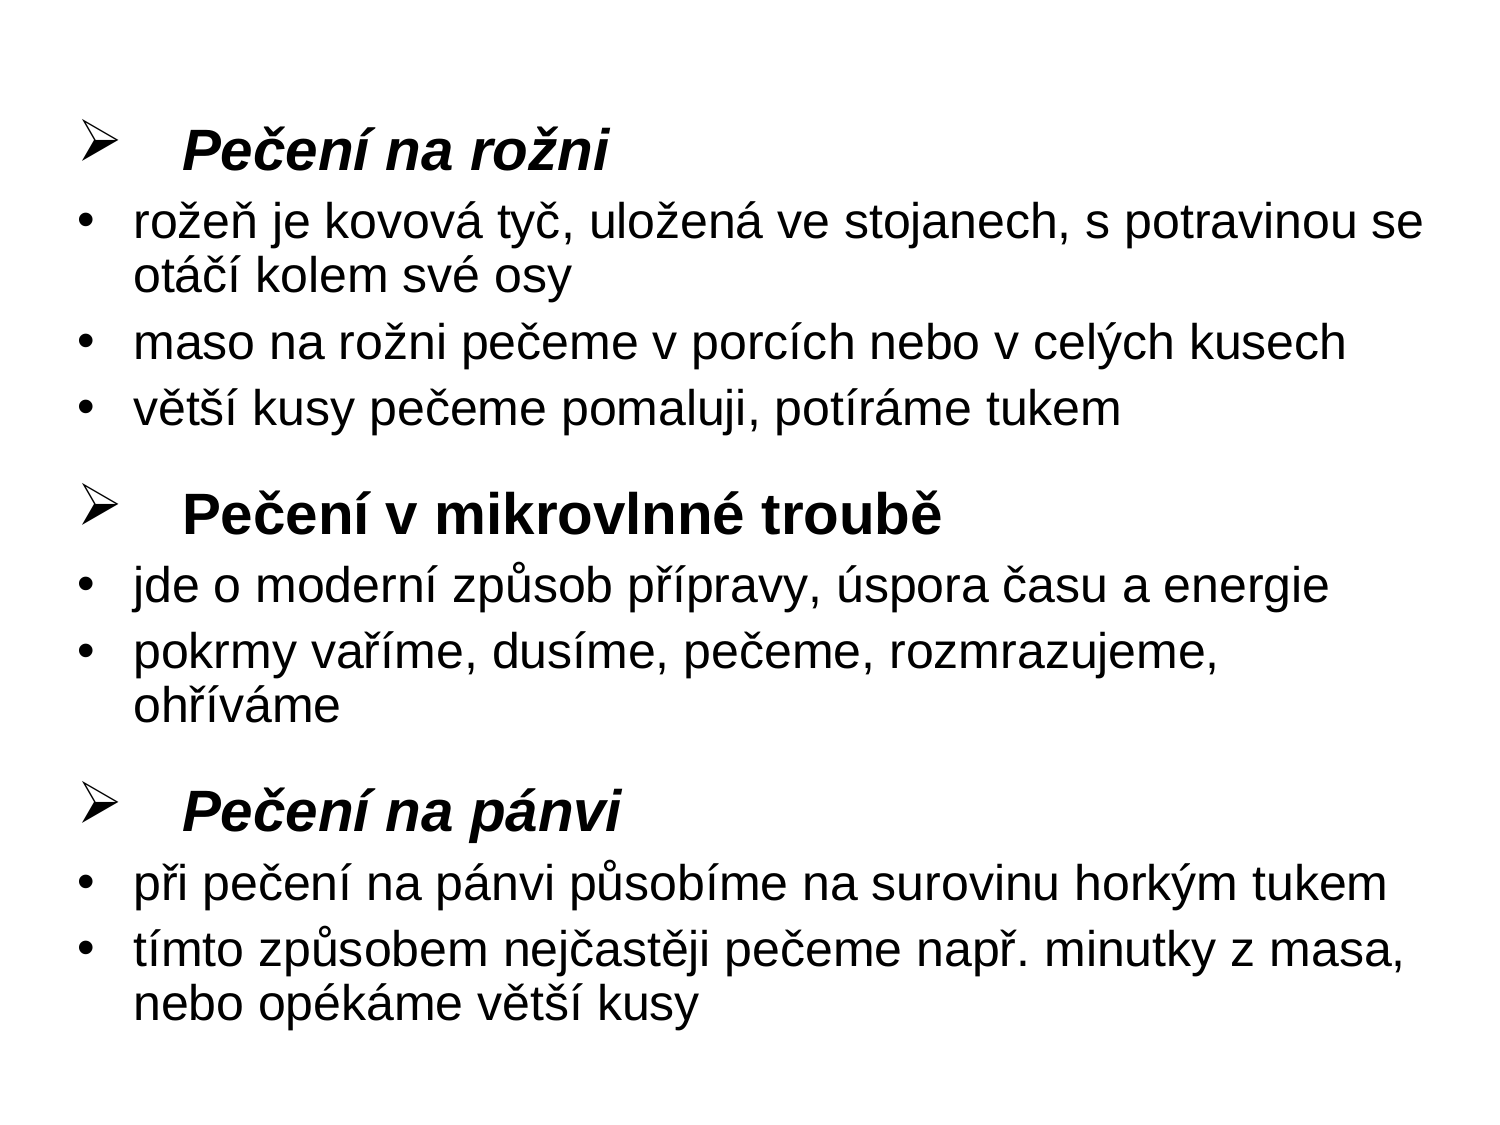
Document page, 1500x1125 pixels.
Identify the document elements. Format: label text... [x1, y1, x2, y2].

list Pečení na rožni rožeň je kovová tyč, uložená ve stojanech, s potravinou se otáčí kolem své osy maso na rožni pečeme v porcích nebo v celých kusech větší kusy pečeme pomaluji, potíráme tukem Pečení v mikrovlnné troubě jde o moderní způsob přípravy, úspora času a energie pokrmy vaříme, dusíme, pečeme, rozmrazujeme, ohříváme Pečení na pánvi při pečení na pánvi působíme na surovinu horkým tukem tímto způsobem nejčastěji pečeme např. minutky z masa, nebo opékáme větší kusy [62, 112, 1450, 1063]
